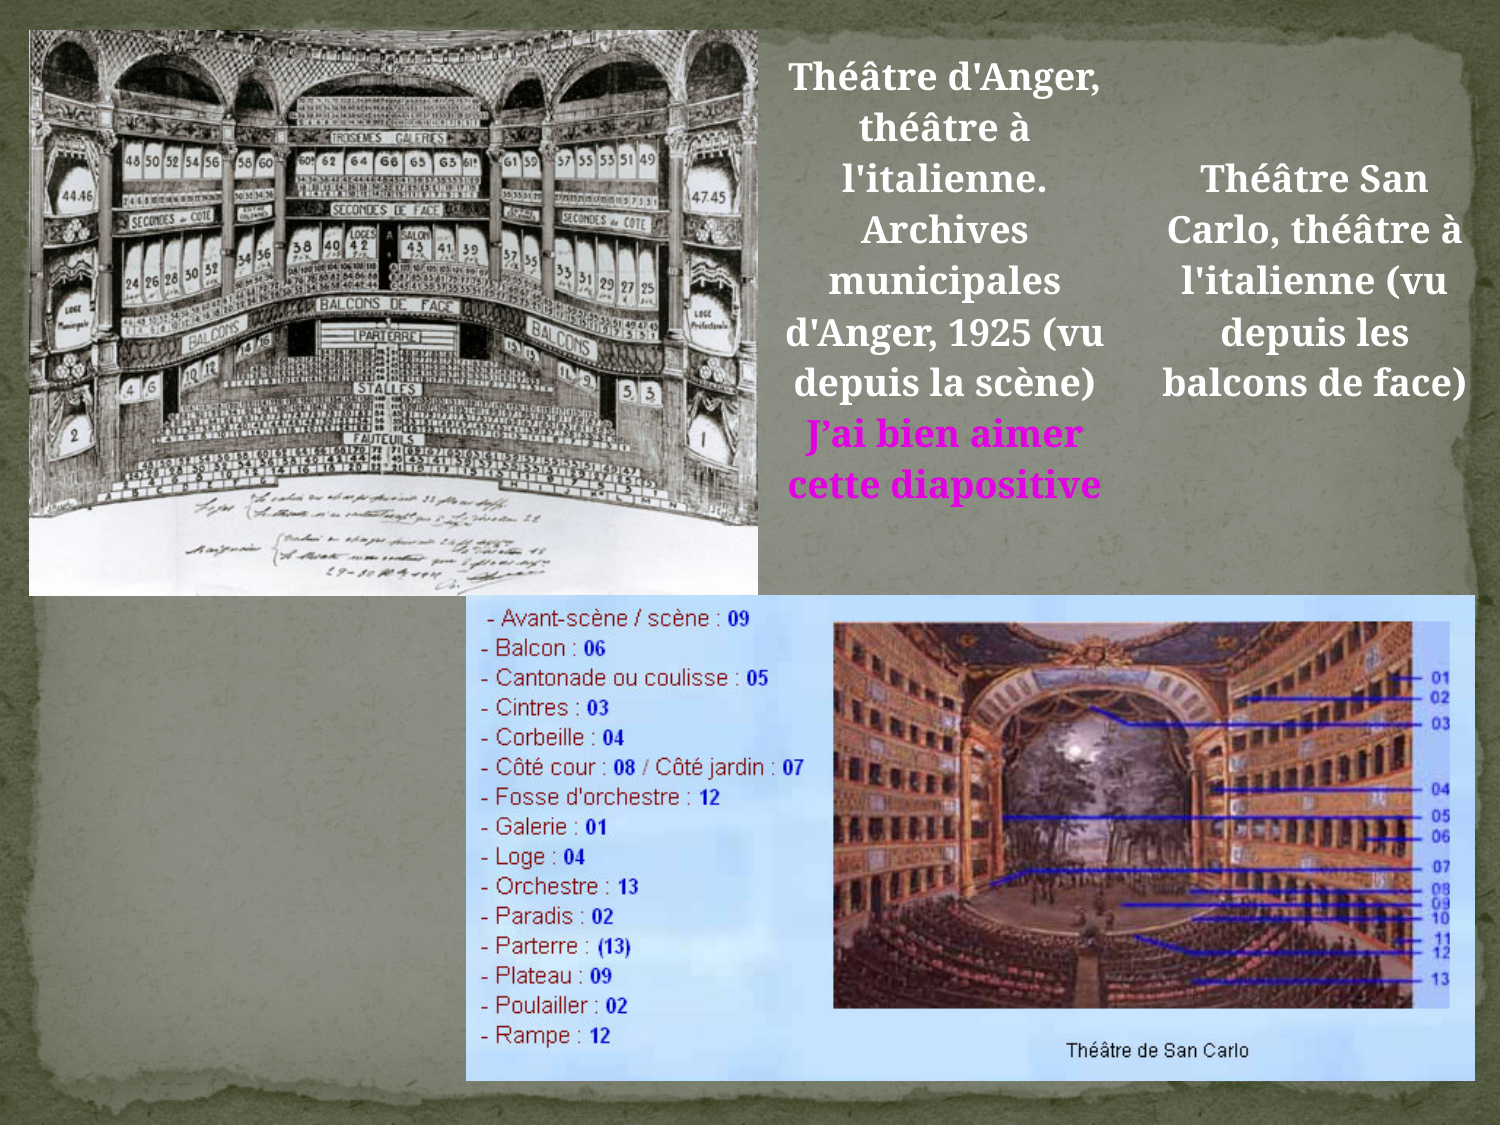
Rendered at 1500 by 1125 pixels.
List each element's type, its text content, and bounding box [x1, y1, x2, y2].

table_header Théâtre d'Anger, théâtre à l'italienne. Archives municipales d'Anger, 1925 (vu depuis la scène) J’ai bien aimer cette diapositive [760, 31, 1130, 530]
table_header Théâtre San Carlo, théâtre à l'italienne (vu depuis les balcons de face) [1130, 31, 1500, 530]
picture [0, 0, 1500, 1125]
